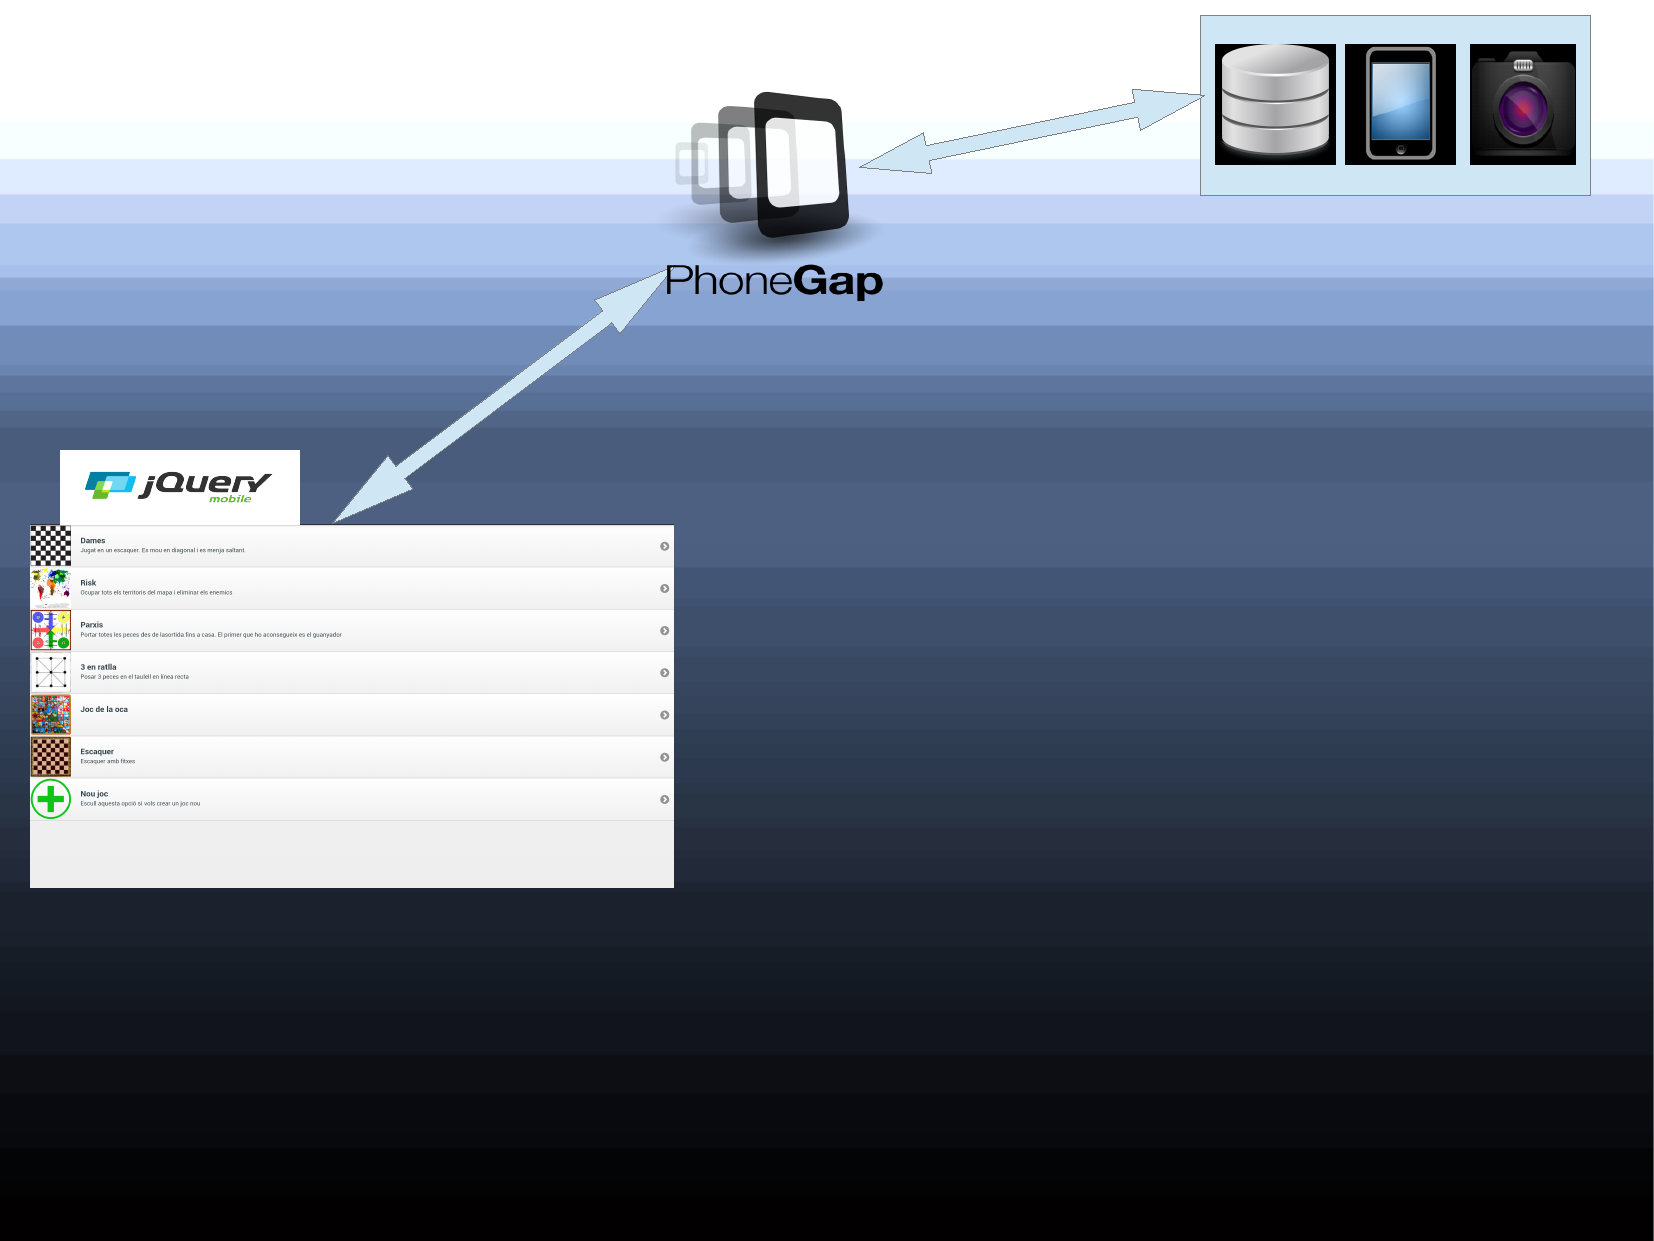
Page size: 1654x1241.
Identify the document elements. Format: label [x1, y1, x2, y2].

picture [0, 0, 1654, 1241]
text_box [859, 15, 1591, 196]
text_box [332, 284, 634, 524]
